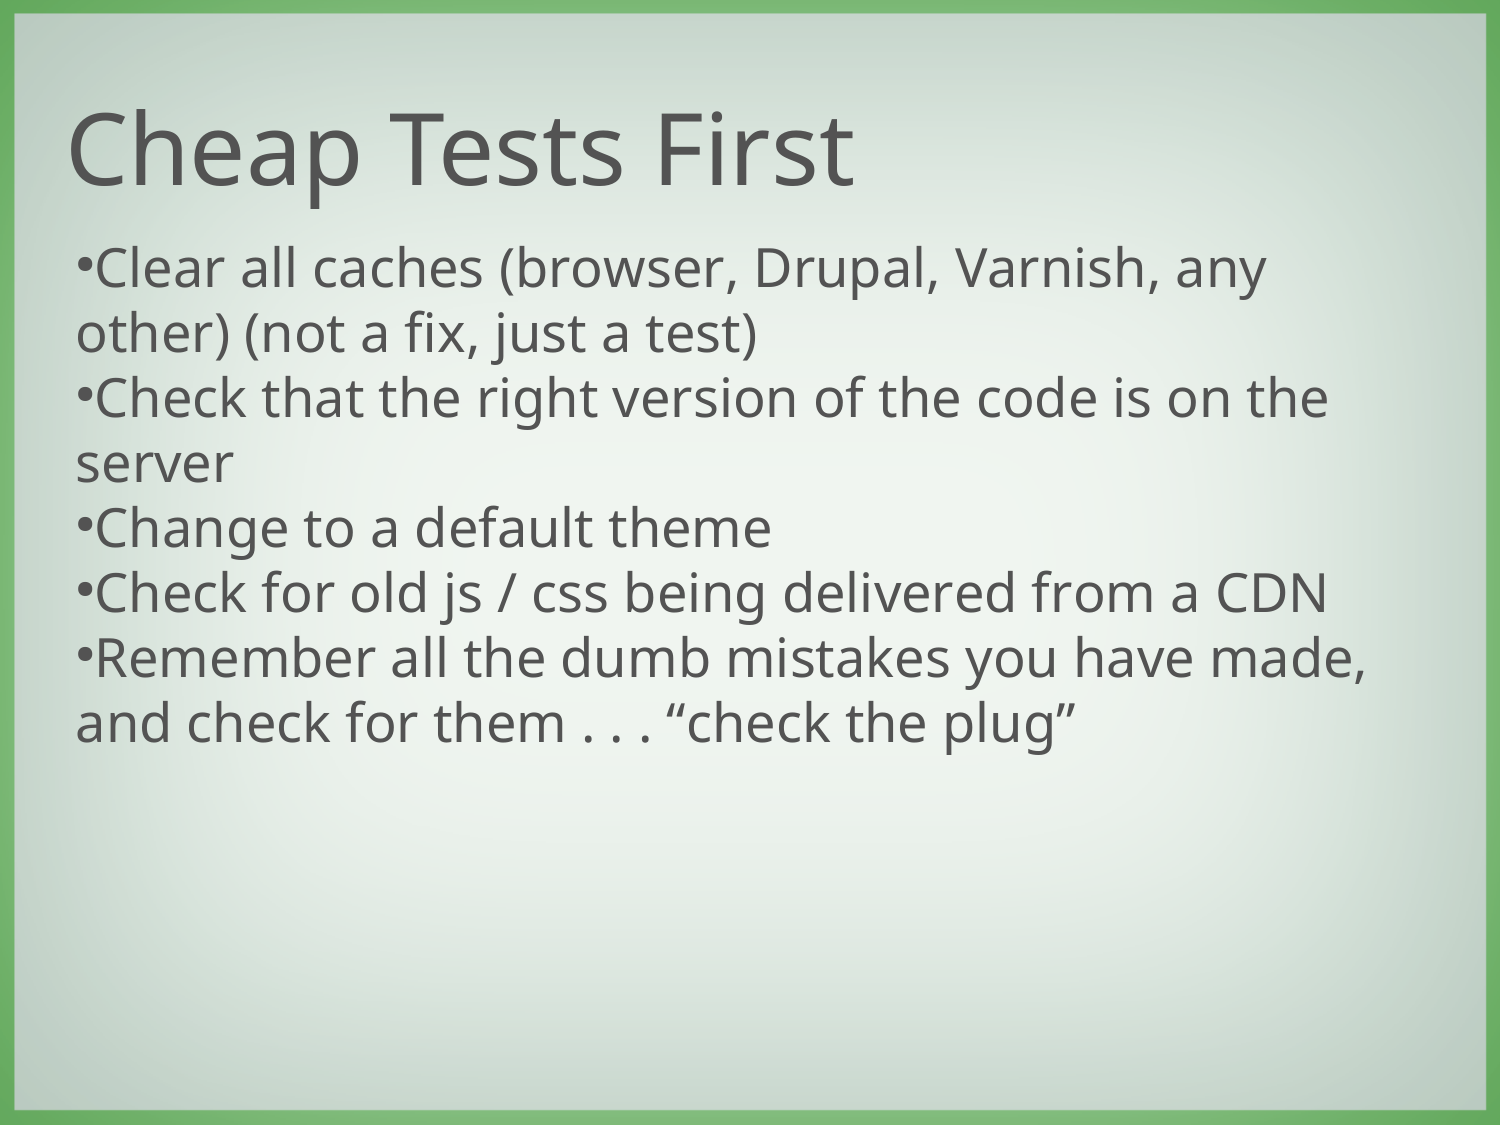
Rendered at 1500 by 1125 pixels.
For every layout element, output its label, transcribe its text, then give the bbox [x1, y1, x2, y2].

text_box Clear all caches (browser, Drupal, Varnish, any other) (not a fix, just a test) Check that the right version of the code is on the server Change to a default theme Check for old js / css being delivered from a CDN Remember all the dumb mistakes you have made, and check for them . . . “check the plug” [60, 225, 1428, 1107]
picture [0, 0, 1500, 1125]
list [46, 201, 1453, 1006]
title Cheap Tests First [50, 63, 1457, 228]
